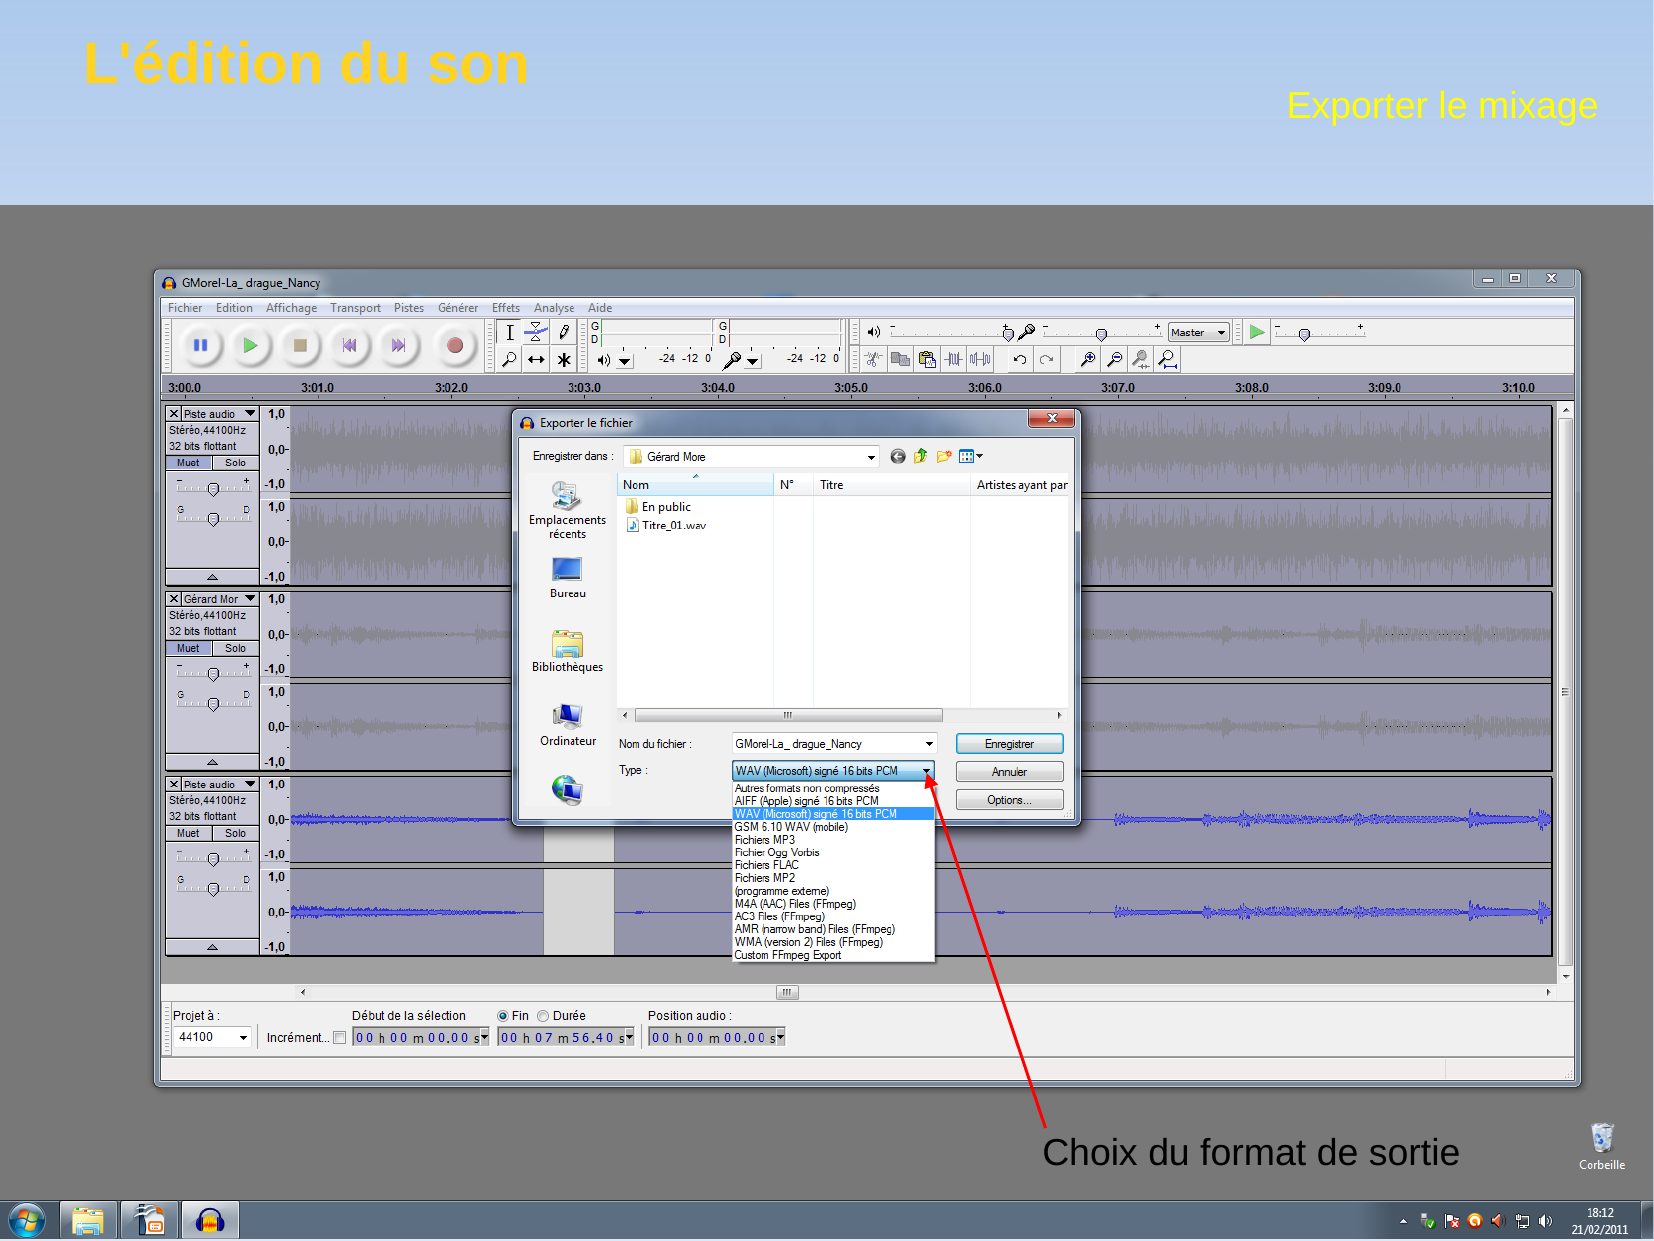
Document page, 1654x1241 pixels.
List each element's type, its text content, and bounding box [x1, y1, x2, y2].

text_box Choix du format de sortie [1027, 1122, 1476, 1179]
text_box L'édition du son [5, 17, 609, 107]
text_box Exporter le mixage [1210, 29, 1654, 129]
picture [0, 0, 1654, 1239]
